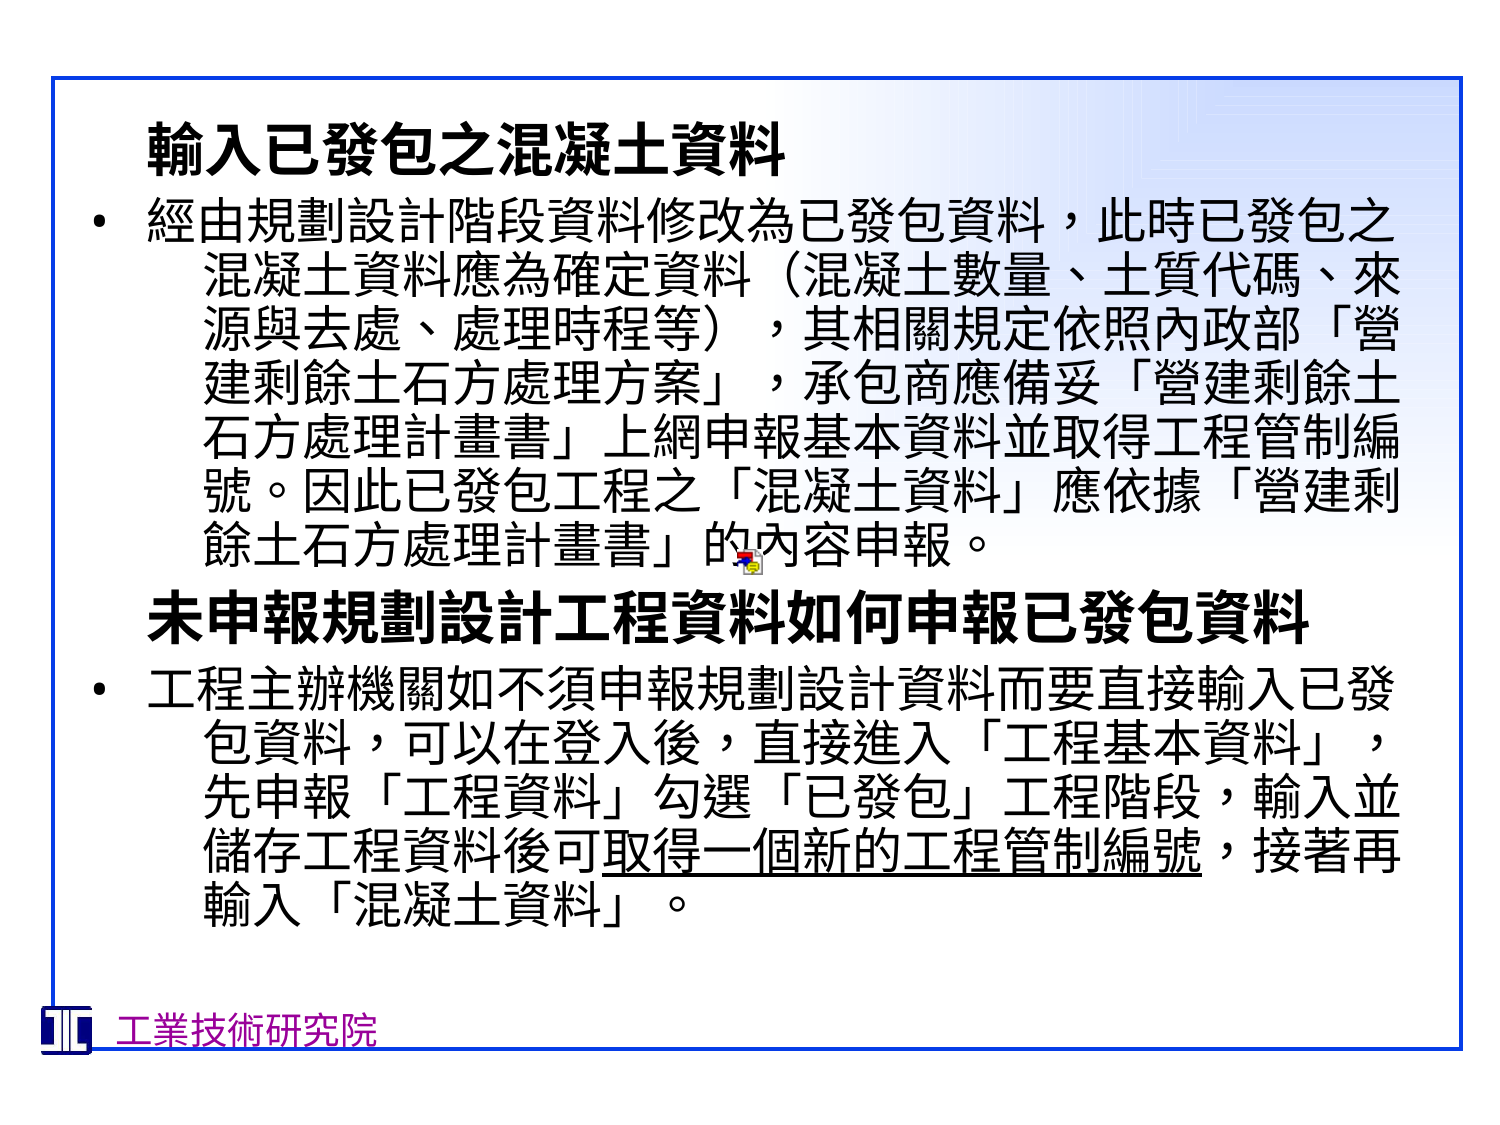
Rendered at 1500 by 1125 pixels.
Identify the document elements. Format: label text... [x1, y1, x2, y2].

list 輸入已發包之混凝土資料 經由規劃設計階段資料修改為已發包資料，此時已發包之混凝土資料應為確定資料（混凝土數量、土質代碼、來源與去處、處理時程等），其相關規定依照內政部「營建剩餘土石方處理方案」，承包商應備妥「營建剩餘土石方處理計畫書」上網申報基本資料並取得工程管制編號。因此已發包工程之「混凝土資料」應依據「營建剩餘土石方處理計畫書」的內容申報。 未申報規劃設計工程資料如何申報已發包資料 工程主辦機關如不須申報規劃設計資料而要直接輸入已發包資料，可以在登入後，直接進入「工程基本資料」，先申報「工程資料」勾選「已發包」工程階段，輸入並儲存工程資料後可取得一個新的工程管制編號，接著再輸入「混凝土資料」。 [75, 113, 1426, 1005]
picture [737, 549, 763, 575]
